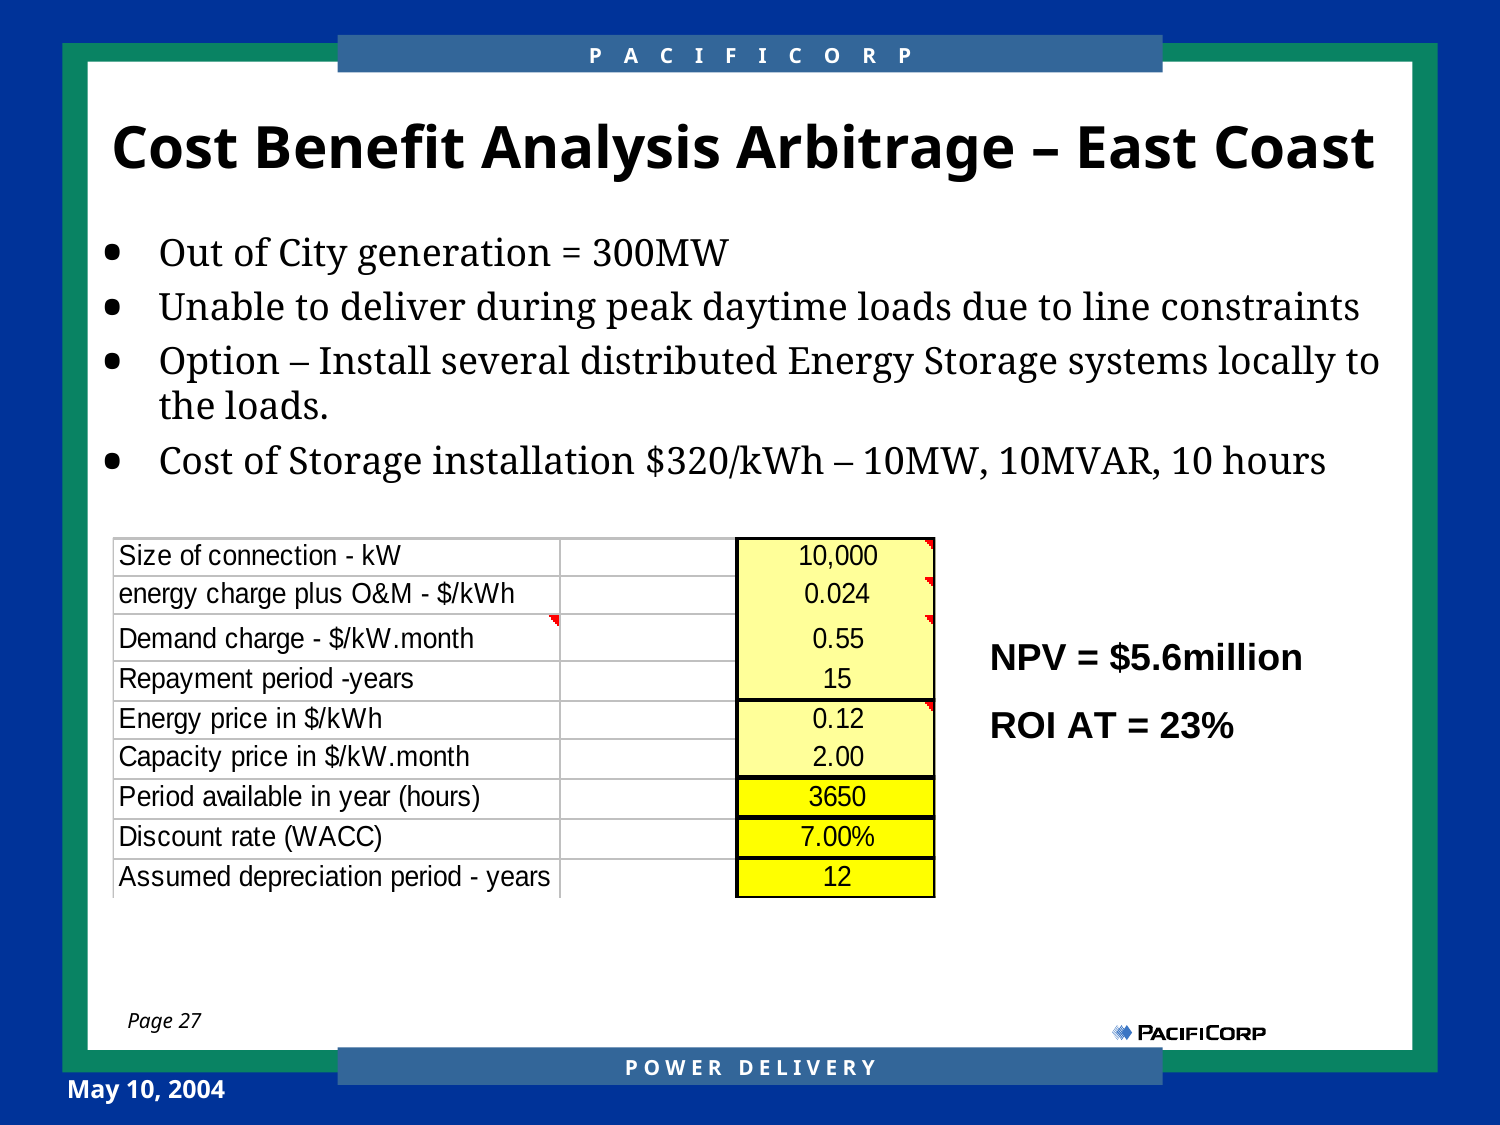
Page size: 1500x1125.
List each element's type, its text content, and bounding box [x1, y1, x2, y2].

chart [112, 537, 938, 901]
list Out of City generation = 300MW Unable to deliver during peak daytime loads due to line constraints Option – Install several distributed Energy Storage systems locally to the loads. Cost of Storage installation $320/kWh – 10MW, 10MVAR, 10 hours [87, 220, 1409, 534]
title Cost Benefit Analysis Arbitrage – East Coast [87, 125, 1400, 166]
text_box NPV = $5.6million ROI AT = 23% [975, 624, 1363, 754]
